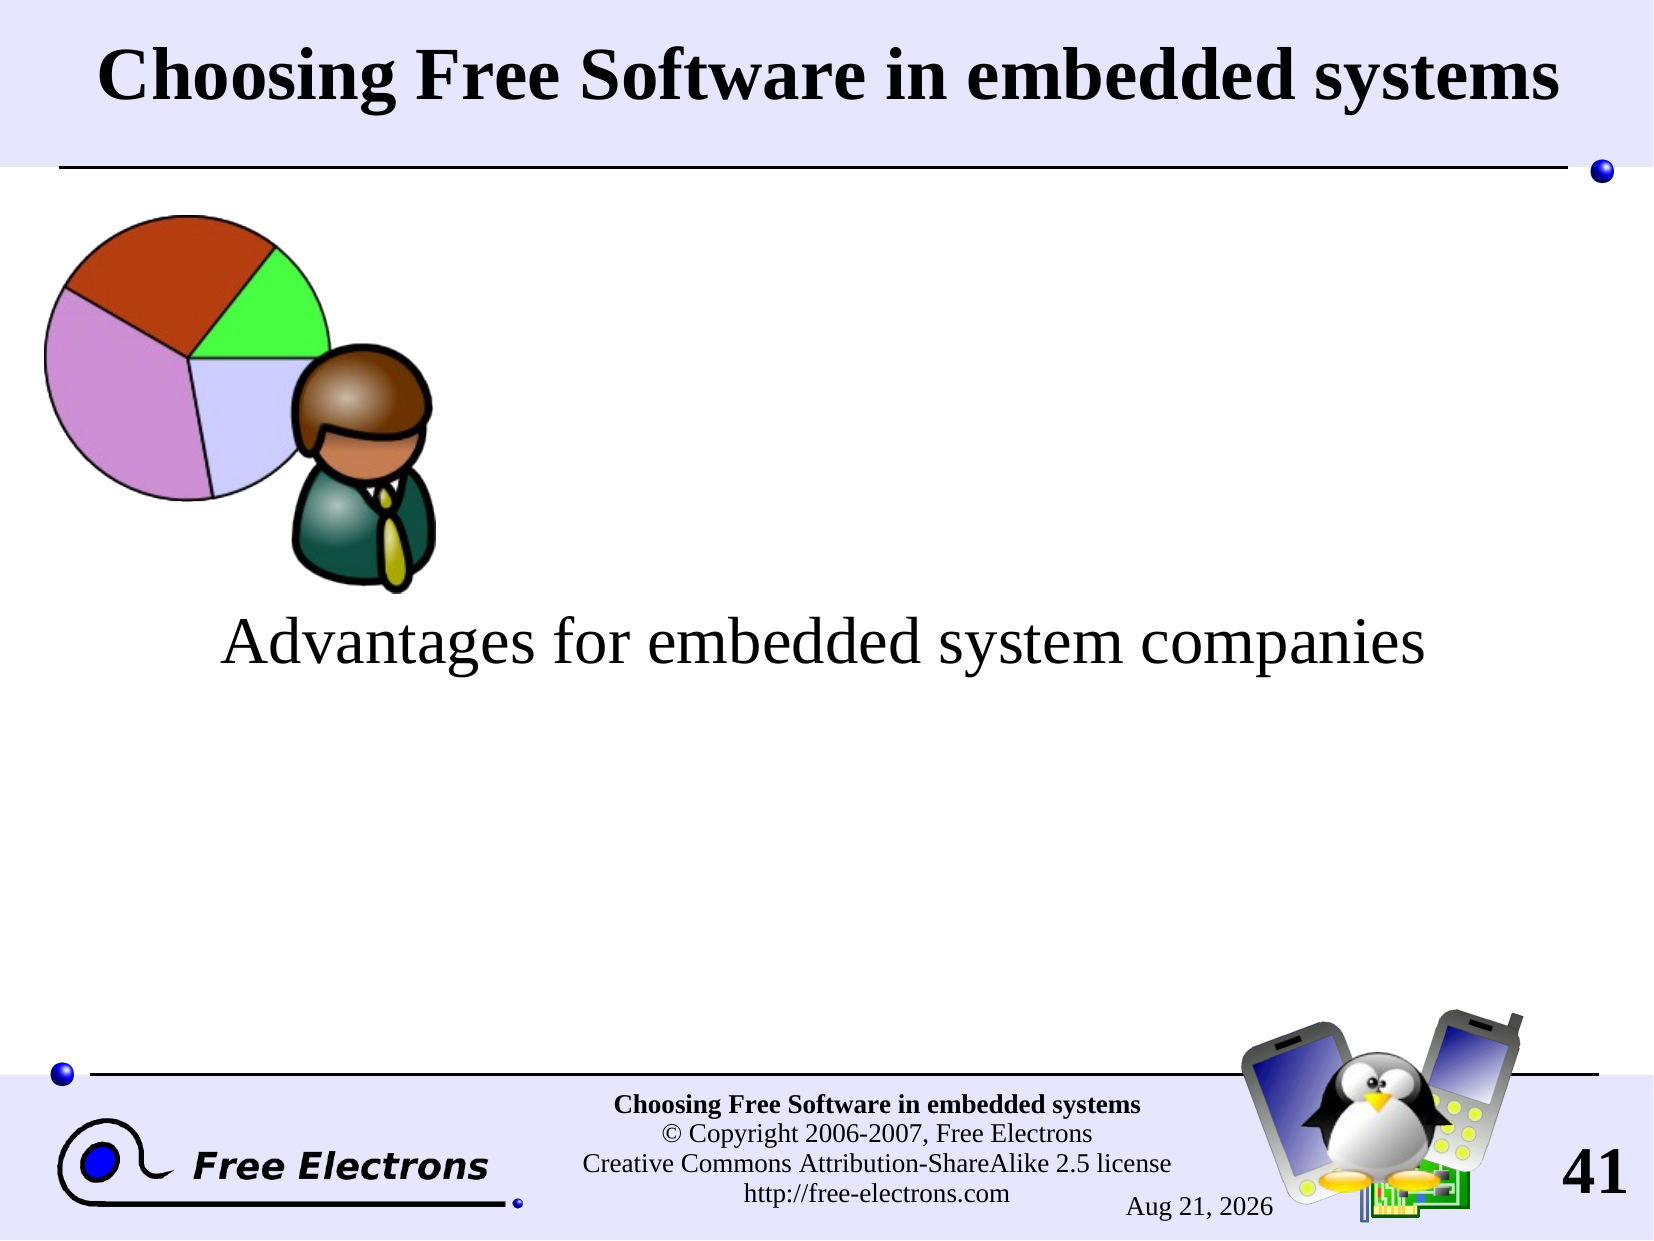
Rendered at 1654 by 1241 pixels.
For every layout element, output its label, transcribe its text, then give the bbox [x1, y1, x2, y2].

picture [1231, 1066, 1521, 1240]
title Choosing Free Software in embedded systems [42, 18, 1581, 132]
picture [50, 1107, 527, 1216]
subtitle Advantages for embedded system companies [55, 216, 1559, 1066]
picture [44, 215, 436, 594]
